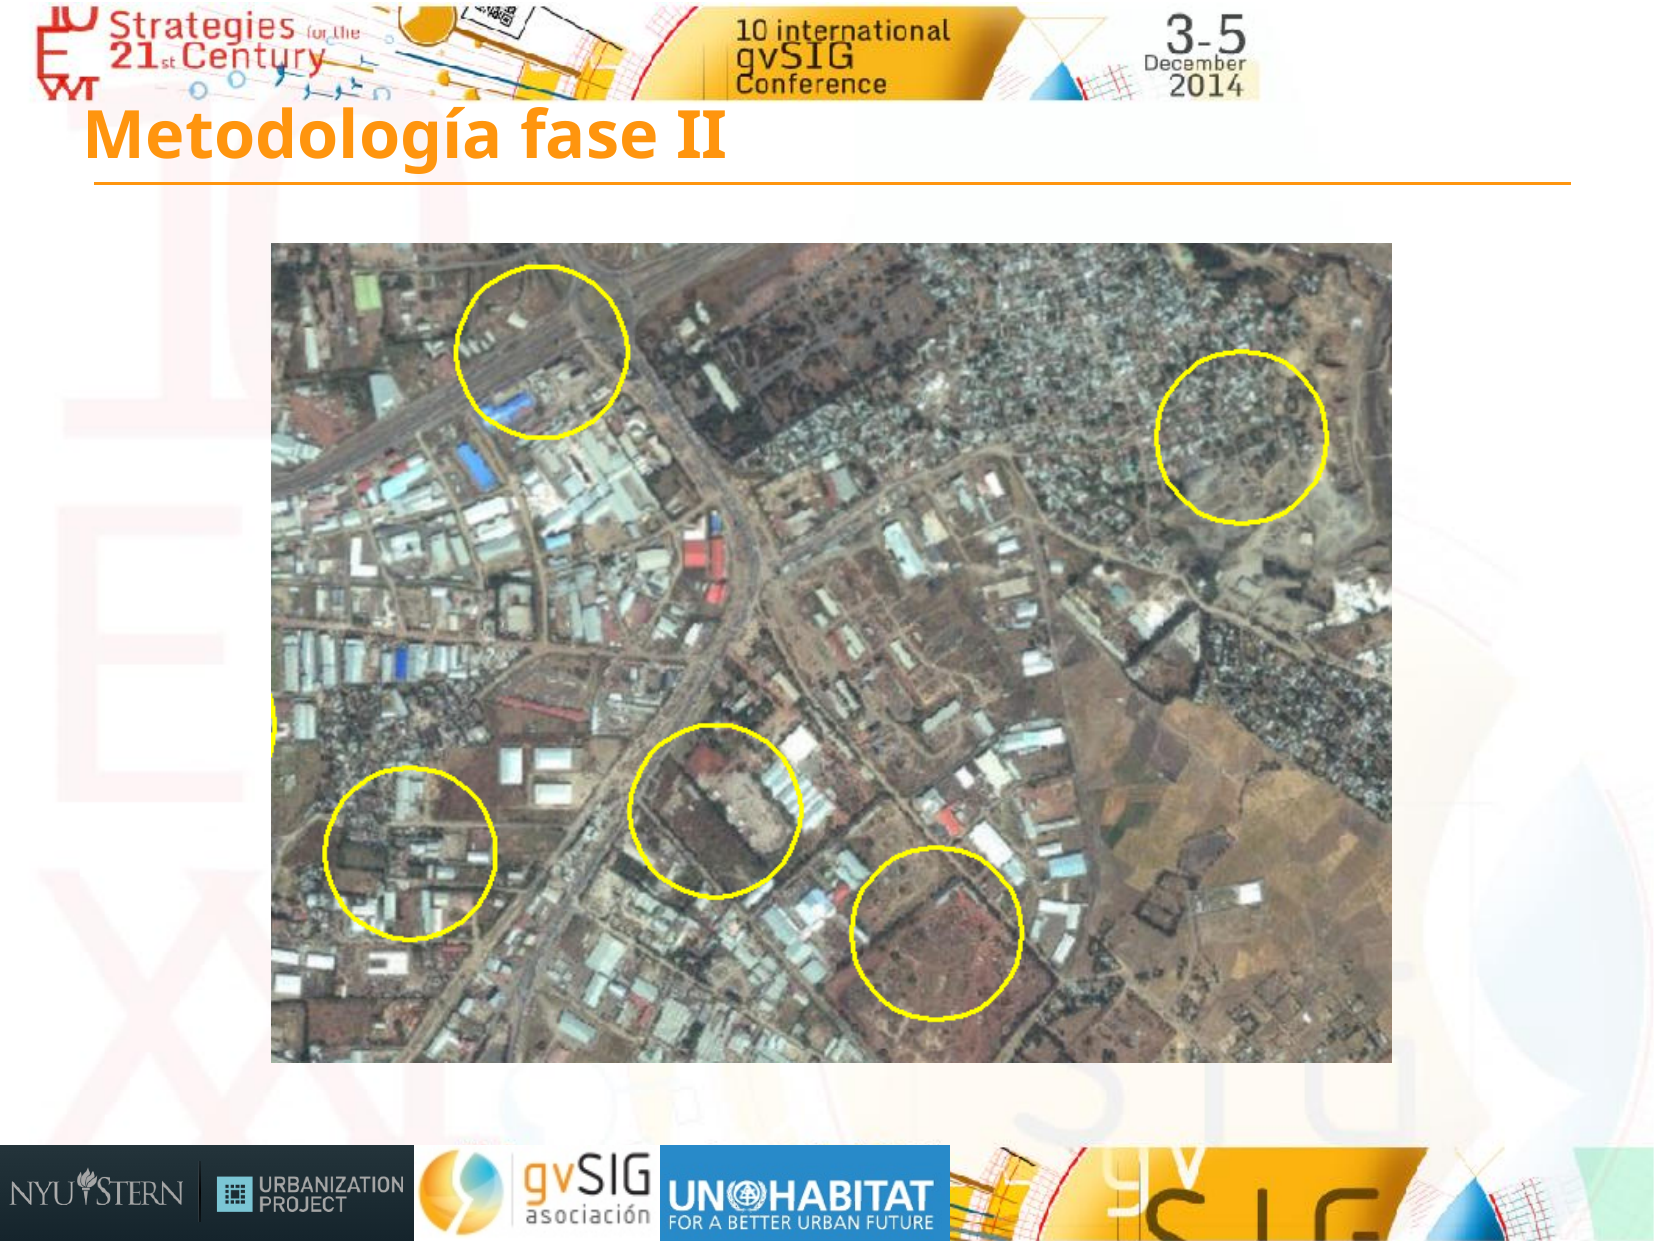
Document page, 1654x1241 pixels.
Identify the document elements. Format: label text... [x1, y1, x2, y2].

title Metodología fase II [82, 88, 1571, 178]
picture [0, 2, 1654, 1241]
